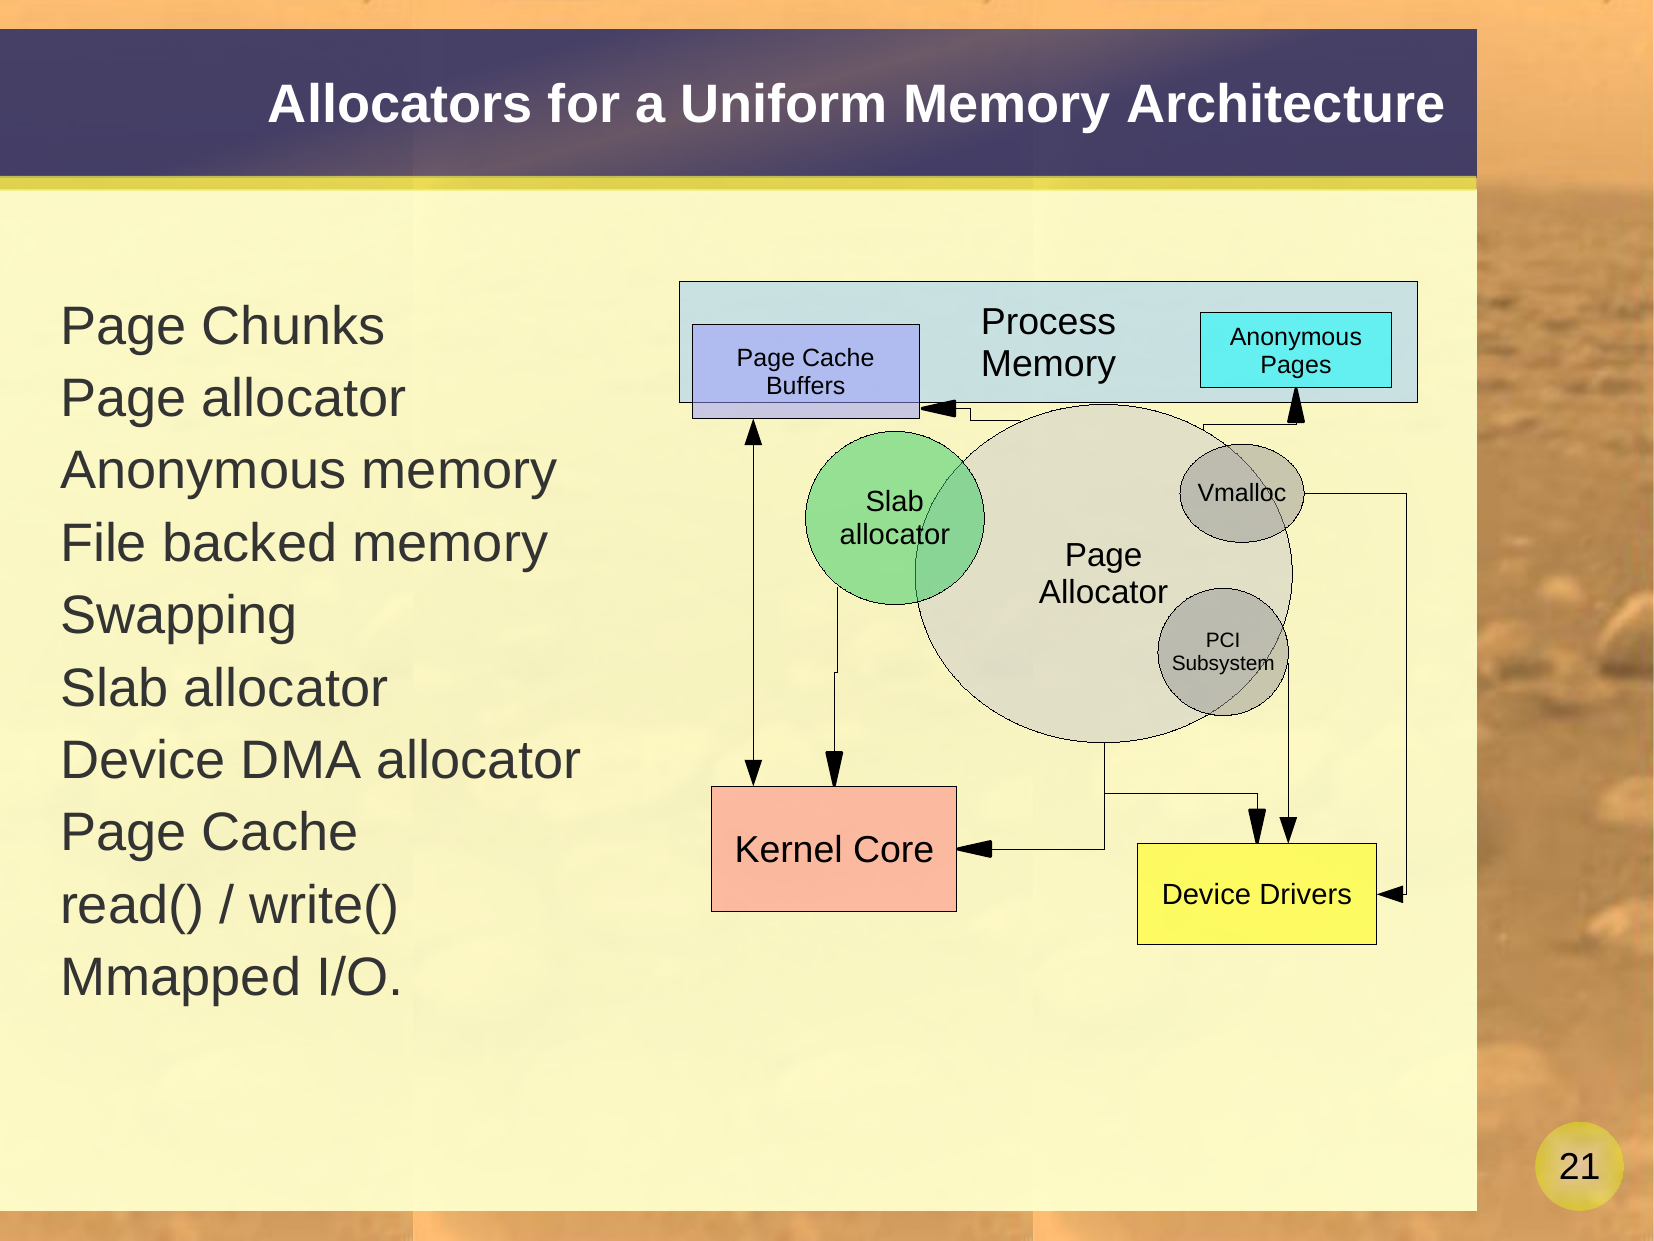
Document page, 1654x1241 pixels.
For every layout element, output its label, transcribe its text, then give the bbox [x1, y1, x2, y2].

text_box Process Memory [679, 281, 1418, 403]
text_box Device Drivers [1137, 843, 1377, 945]
text_box PCI Subsystem [1157, 588, 1289, 716]
text_box Vmalloc [1179, 444, 1305, 543]
text_box Page Allocator [917, 404, 1293, 743]
text_box Anonymous Pages [1200, 312, 1392, 388]
title Allocators for a Uniform Memory Architecture [29, 59, 1447, 148]
picture [0, 0, 1654, 1241]
list Page Chunks Page allocator Anonymous memory File backed memory Swapping Slab allocator Device DMA allocator Page Cache read() / write() Mmapped I/O. [60, 295, 739, 1093]
text_box Slab allocator [805, 431, 985, 605]
text_box Page Cache Buffers [692, 324, 920, 419]
text_box Kernel Core [711, 786, 957, 912]
